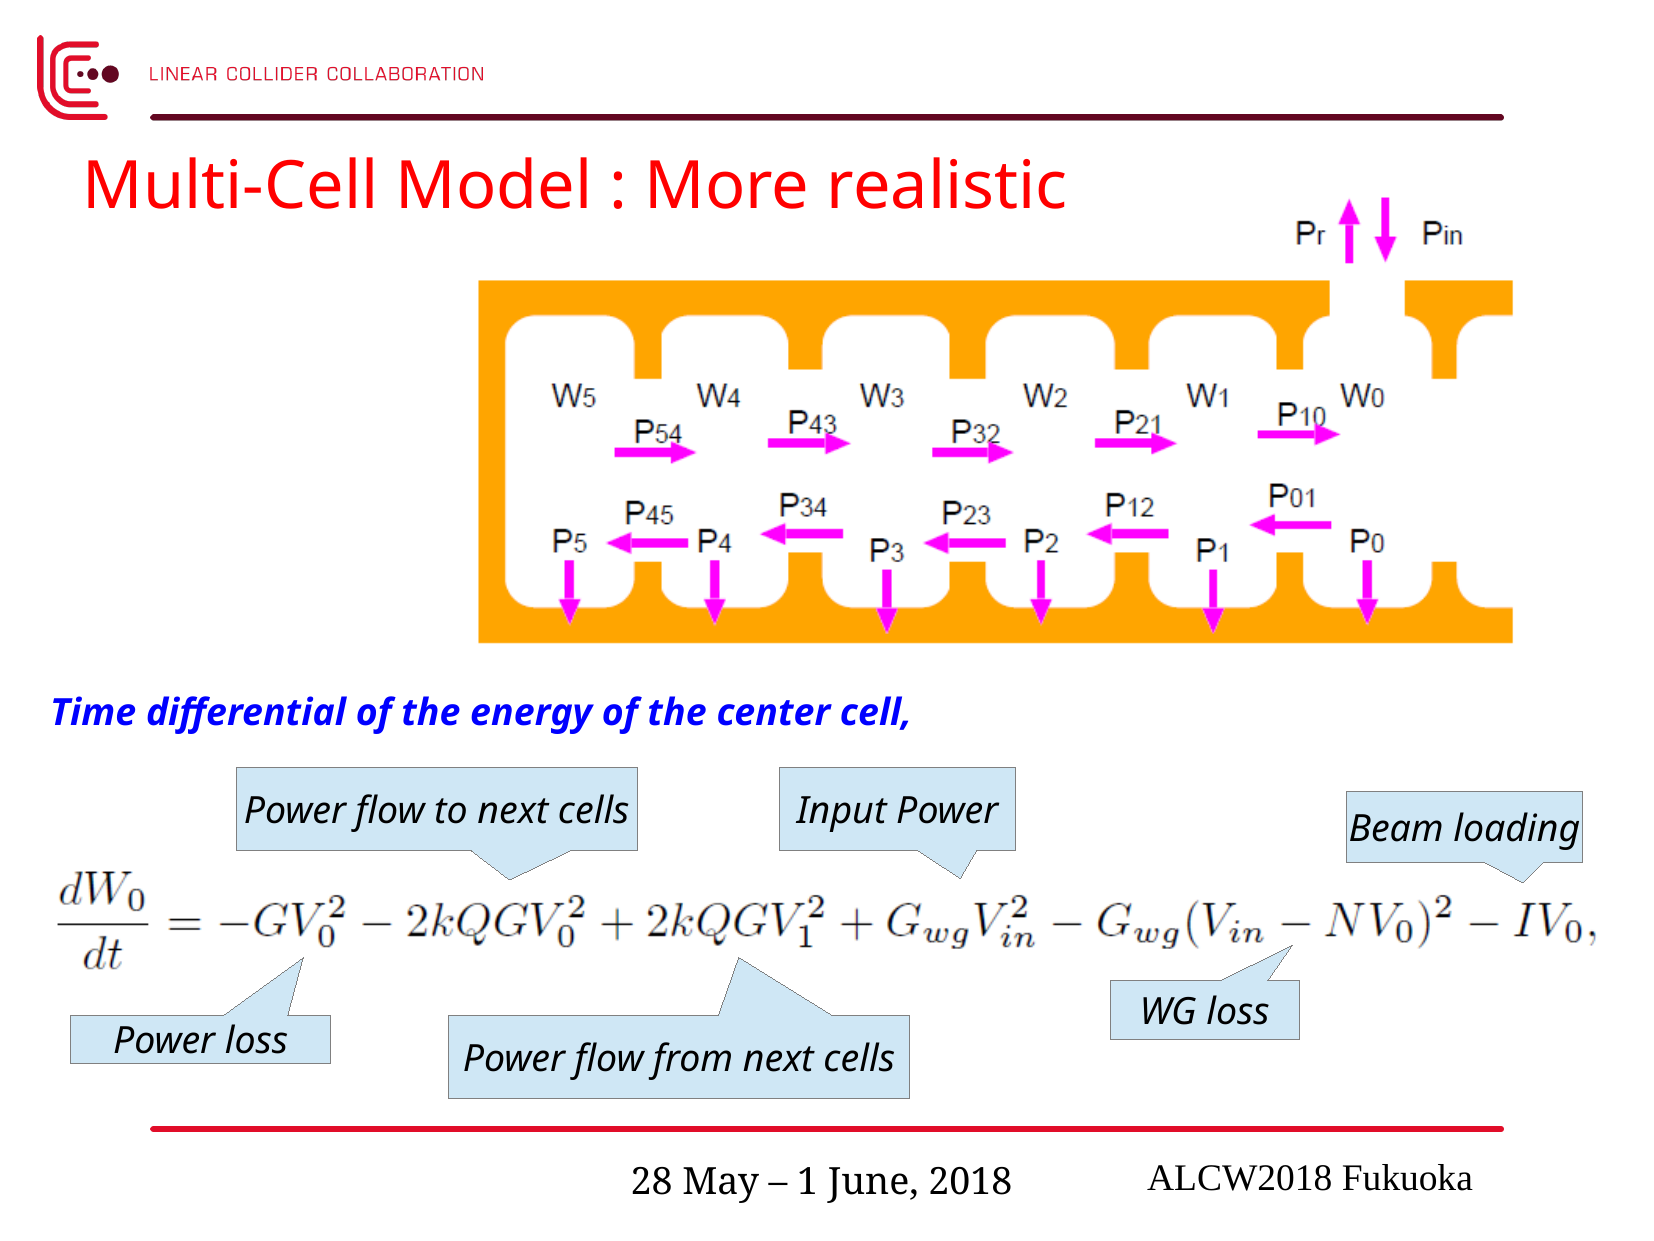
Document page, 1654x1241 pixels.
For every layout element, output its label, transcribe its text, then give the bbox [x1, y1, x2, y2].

text_box Power flow from next cells [448, 957, 910, 1099]
text_box WG loss [1110, 945, 1300, 1040]
text_box Beam loading [1346, 791, 1583, 883]
text_box Input Power [779, 767, 1016, 879]
text_box Power flow to next cells [236, 767, 638, 880]
text_box Time differential of the energy of the center cell, [35, 677, 989, 745]
text_box Power loss [70, 957, 331, 1064]
picture [36, 287, 1630, 1132]
picture [37, 35, 483, 120]
title Multi-Cell Model : More realistic [82, 78, 1571, 287]
